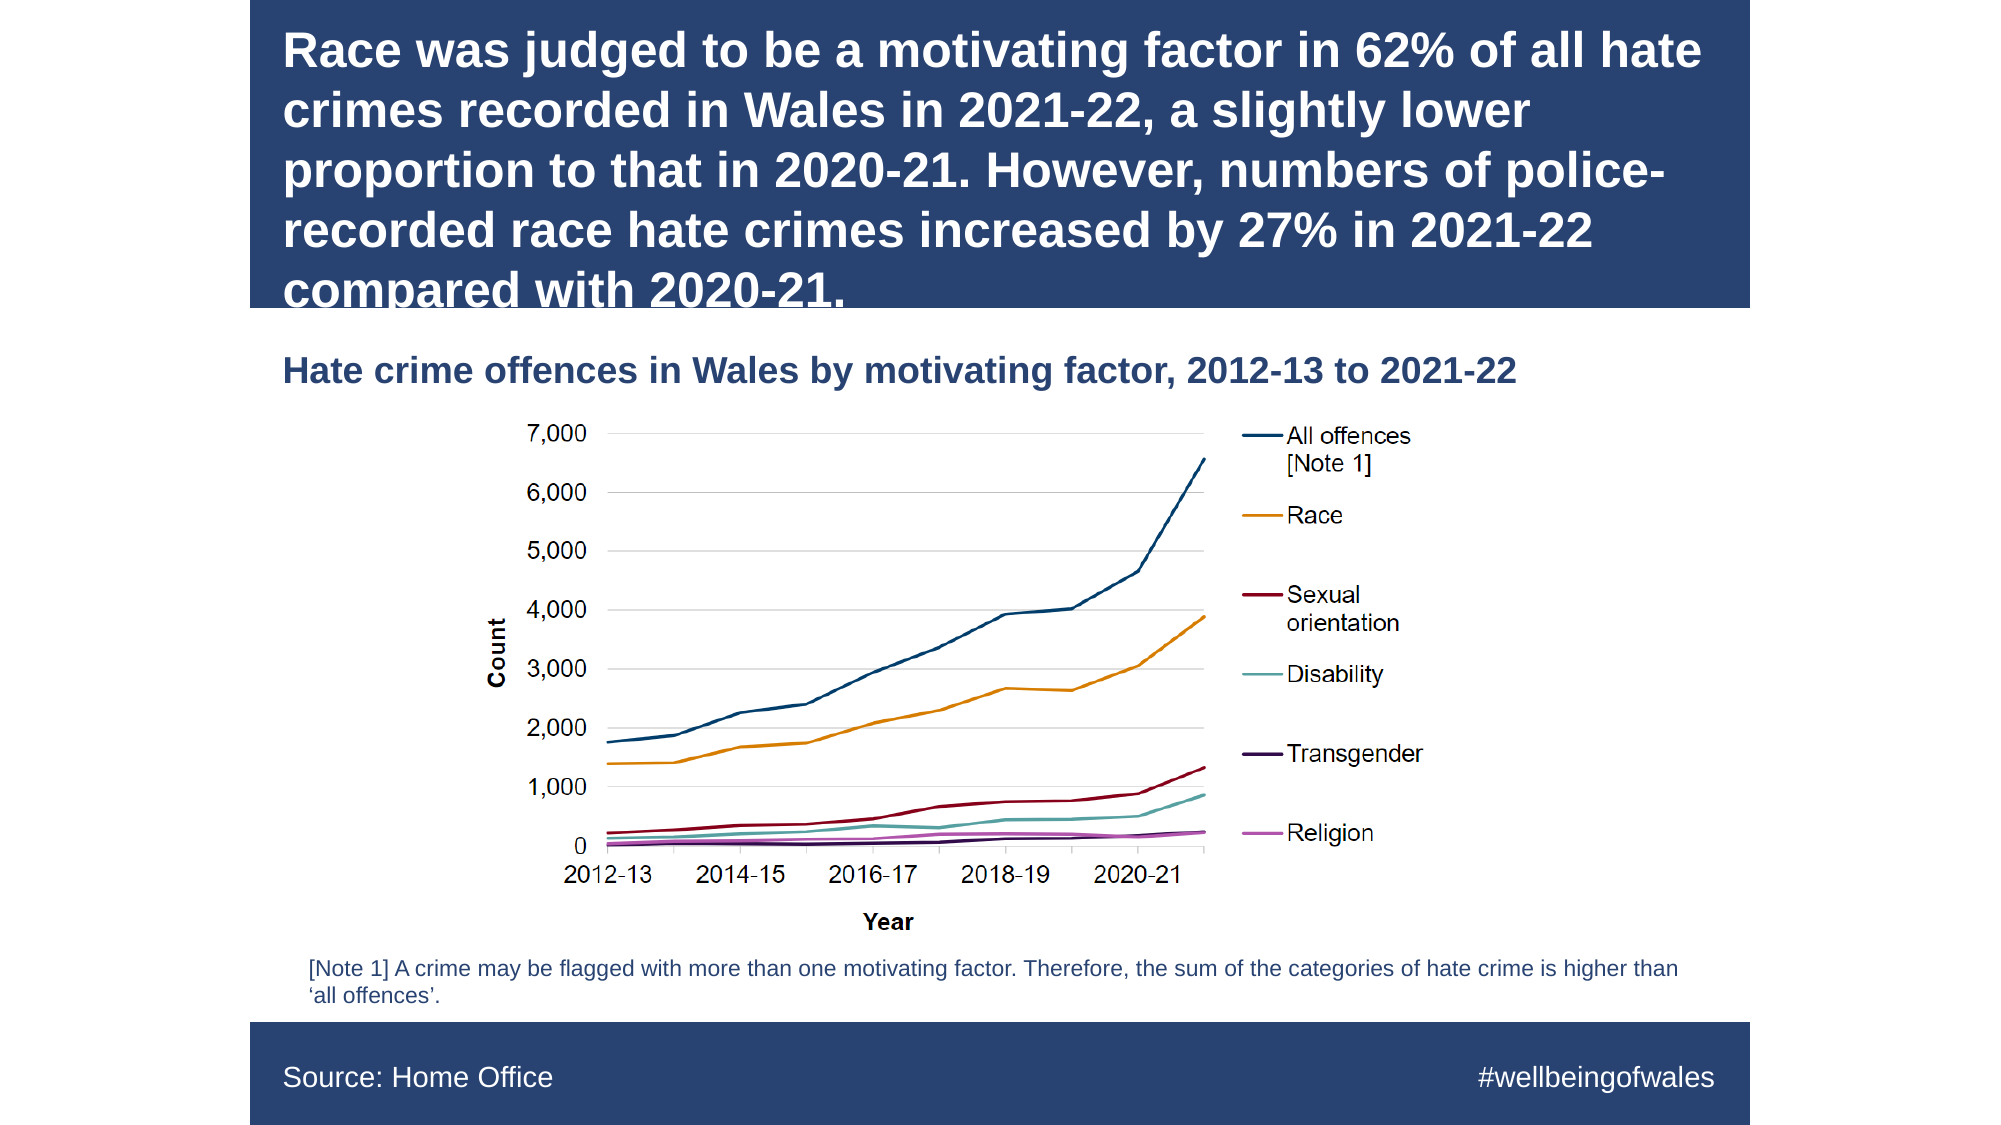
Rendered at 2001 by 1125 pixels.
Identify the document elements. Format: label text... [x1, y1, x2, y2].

picture [480, 398, 1438, 944]
text_box [686, 291, 696, 302]
text_box [Note 1] A crime may be flagged with more than one motivating factor. Therefore, the sum of the categories of hate crime is higher than ‘all offences’. [294, 946, 1706, 1016]
text_box [424, 295, 433, 303]
text_box [250, 0, 1750, 308]
text_box #wellbeingofwales [1463, 1050, 1734, 1101]
text_box [395, 291, 406, 303]
text_box [499, 291, 510, 303]
text_box [250, 1022, 1750, 1125]
text_box [319, 291, 331, 303]
text_box Hate crime offences in Wales by motivating factor, 2012-13 to 2021-22 [268, 338, 1626, 398]
text_box [741, 291, 751, 302]
title Race was judged to be a motivating factor in 62% of all hate crimes recorded in Wales in 2021-22, a slightly lower proportion to that in 2020-21. However, numbers of police-recorded race hate crimes increased by 27% in 2021-22 compared with 2020-21. [267, 9, 1734, 291]
text_box Source: Home Office [268, 1051, 1142, 1101]
